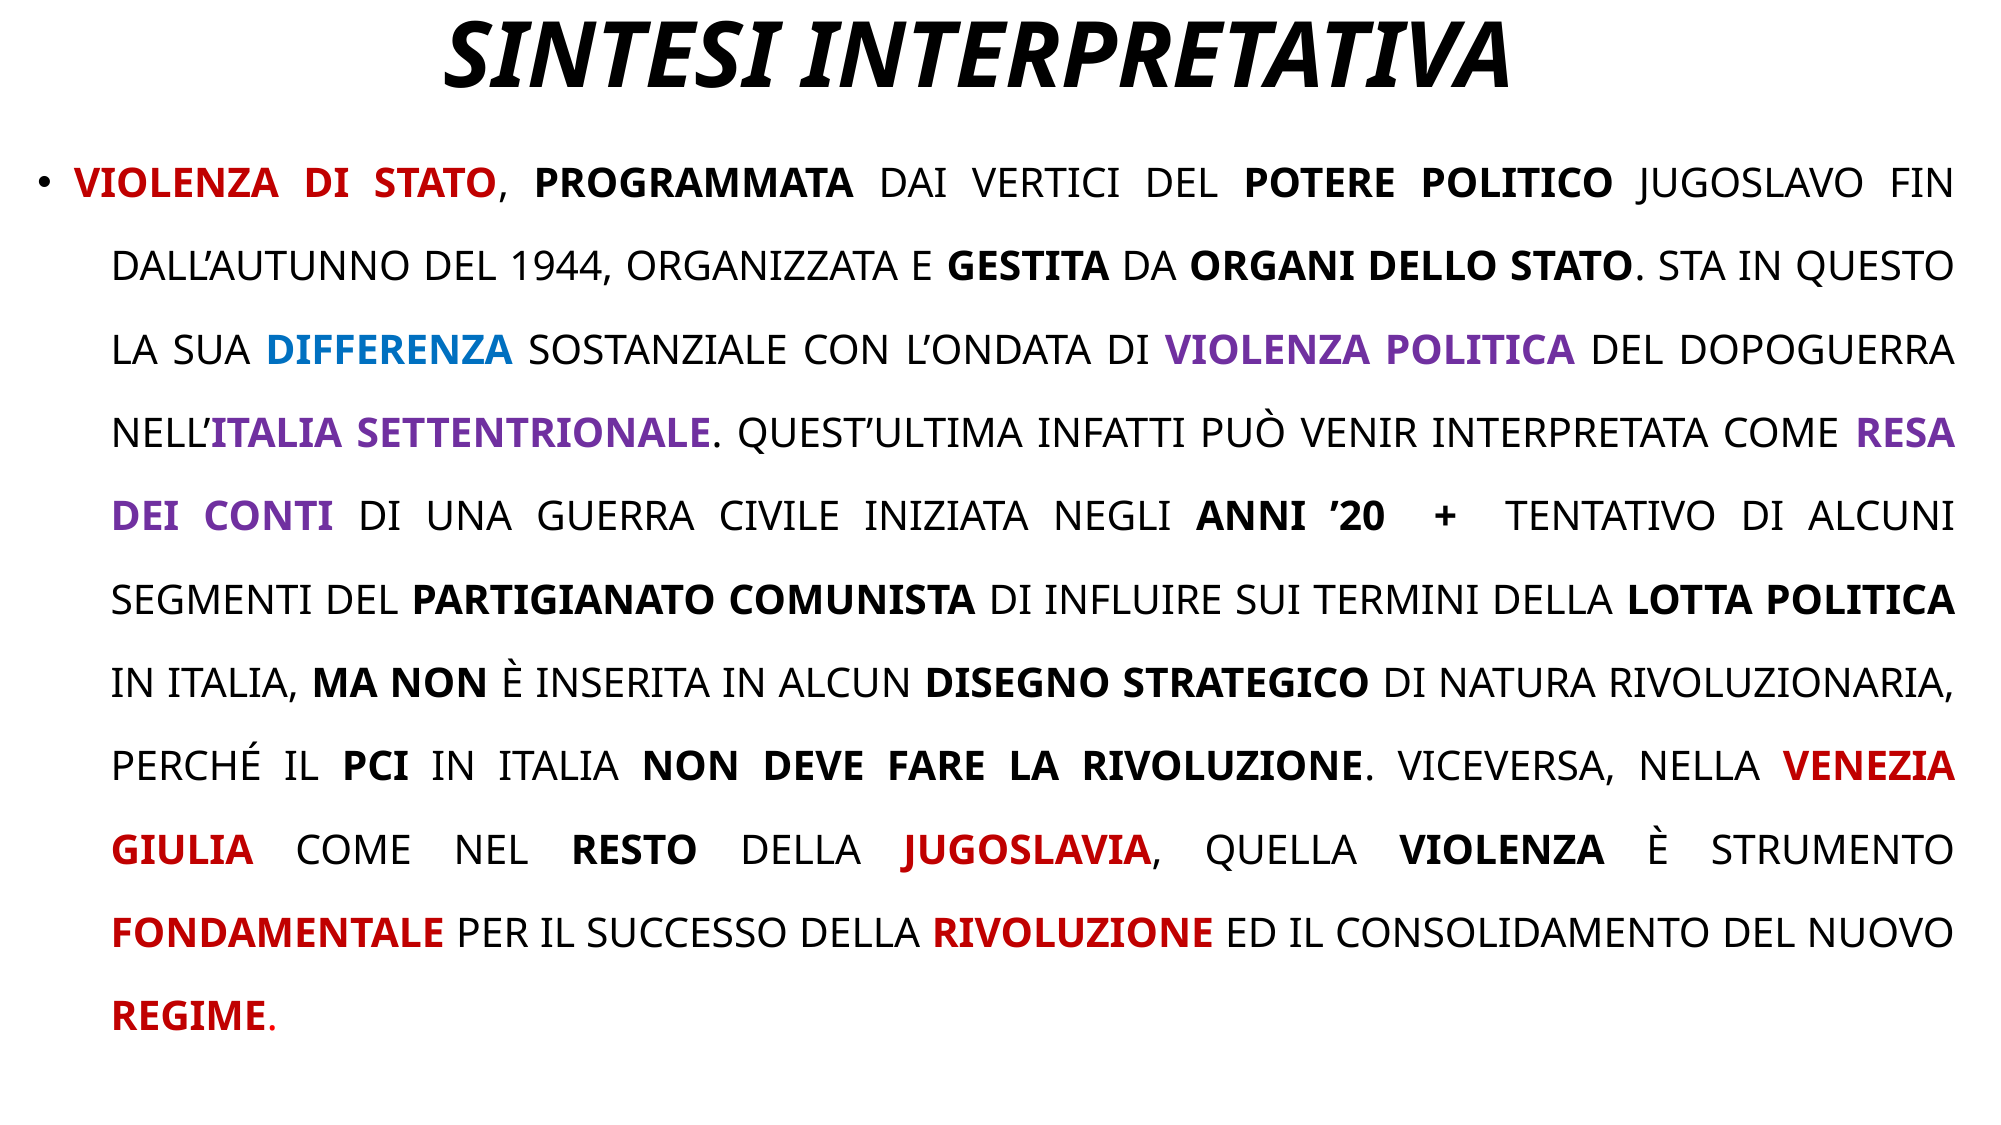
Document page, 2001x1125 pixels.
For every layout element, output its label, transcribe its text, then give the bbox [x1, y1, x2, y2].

title SINTESI INTERPRETATIVA [117, 0, 1843, 114]
list VIOLENZA DI STATO, PROGRAMMATA DAI VERTICI DEL POTERE POLITICO JUGOSLAVO FIN DALL’AUTUNNO DEL 1944, ORGANIZZATA E GESTITA DA ORGANI DELLO STATO. STA IN QUESTO LA SUA DIFFERENZA SOSTANZIALE CON L’ONDATA DI VIOLENZA POLITICA DEL DOPOGUERRA NELL’ITALIA SETTENTRIONALE. QUEST’ULTIMA INFATTI PUÒ VENIR INTERPRETATA COME RESA DEI CONTI DI UNA GUERRA CIVILE INIZIATA NEGLI ANNI ’20 + TENTATIVO DI ALCUNI SEGMENTI DEL PARTIGIANATO COMUNISTA DI INFLUIRE SUI TERMINI DELLA LOTTA POLITICA IN ITALIA, MA NON È INSERITA IN ALCUN DISEGNO STRATEGICO DI NATURA RIVOLUZIONARIA, PERCHÉ IL PCI IN ITALIA NON DEVE FARE LA RIVOLUZIONE. VICEVERSA, NELLA VENEZIA GIULIA COME NEL RESTO DELLA JUGOSLAVIA, QUELLA VIOLENZA È STRUMENTO FONDAMENTALE PER IL SUCCESSO DELLA RIVOLUZIONE ED IL CONSOLIDAMENTO DEL NUOVO REGIME. [22, 114, 1971, 1125]
